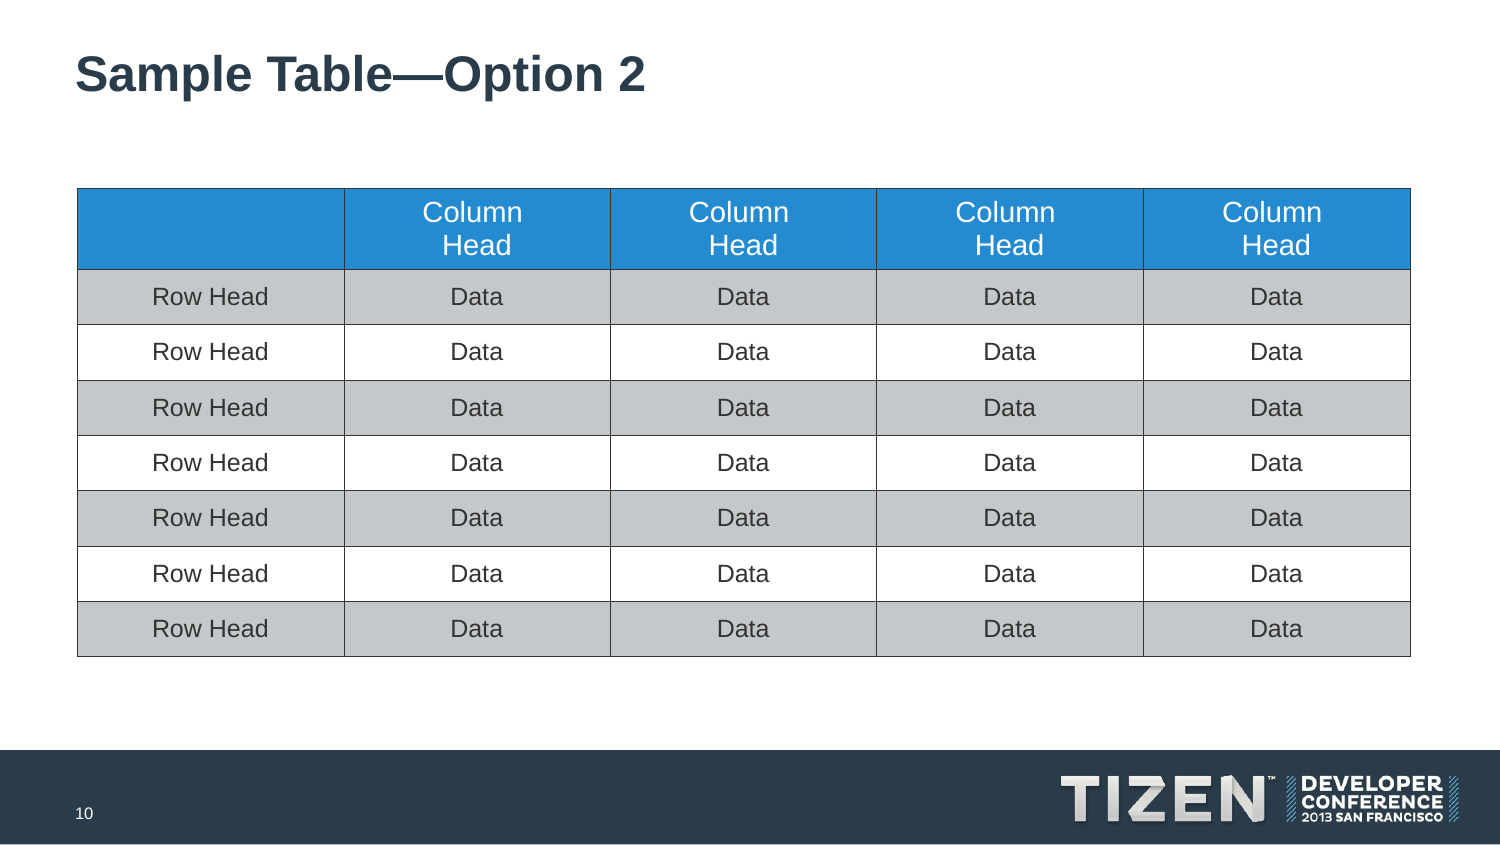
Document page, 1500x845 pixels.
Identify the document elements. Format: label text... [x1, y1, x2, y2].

table_cell Data [877, 381, 1143, 435]
table_cell Data [611, 547, 876, 601]
table_cell Data [345, 602, 610, 656]
table_cell Row Head [78, 602, 344, 656]
table_cell Data [345, 436, 610, 490]
table_cell Data [1144, 270, 1410, 324]
table_header Column Head [345, 189, 610, 269]
table_cell Data [345, 547, 610, 601]
table_cell Row Head [78, 547, 344, 601]
picture [1041, 753, 1477, 845]
table_cell Data [1144, 381, 1410, 435]
table_cell Row Head [78, 491, 344, 546]
table_cell Data [611, 491, 876, 546]
table_cell Data [345, 381, 610, 435]
table_cell Data [877, 491, 1143, 546]
table_cell Data [877, 436, 1143, 490]
table_cell Row Head [78, 270, 344, 324]
table_header Column Head [877, 189, 1143, 269]
table_header Column Head [611, 189, 876, 269]
table_cell Row Head [78, 436, 344, 490]
table_cell Data [611, 436, 876, 490]
table_cell Data [877, 325, 1143, 380]
title Sample Table—Option 2 [75, 4, 1425, 146]
table_cell Data [877, 547, 1143, 601]
table_cell Data [1144, 602, 1410, 656]
table_cell Data [877, 270, 1143, 324]
table_cell Data [877, 602, 1143, 656]
table_cell Data [345, 270, 610, 324]
table_cell Data [611, 602, 876, 656]
table_cell Row Head [78, 325, 344, 380]
table_cell Data [1144, 547, 1410, 601]
table_cell Data [1144, 436, 1410, 490]
table_header [78, 189, 344, 269]
table_header Column Head [1144, 189, 1410, 269]
table_cell Data [1144, 491, 1410, 546]
table_cell Data [345, 325, 610, 380]
table_cell Data [611, 325, 876, 380]
table_cell Data [611, 381, 876, 435]
table_cell Row Head [78, 381, 344, 435]
table_cell Data [611, 270, 876, 324]
table_cell Data [345, 491, 610, 546]
table_cell Data [1144, 325, 1410, 380]
